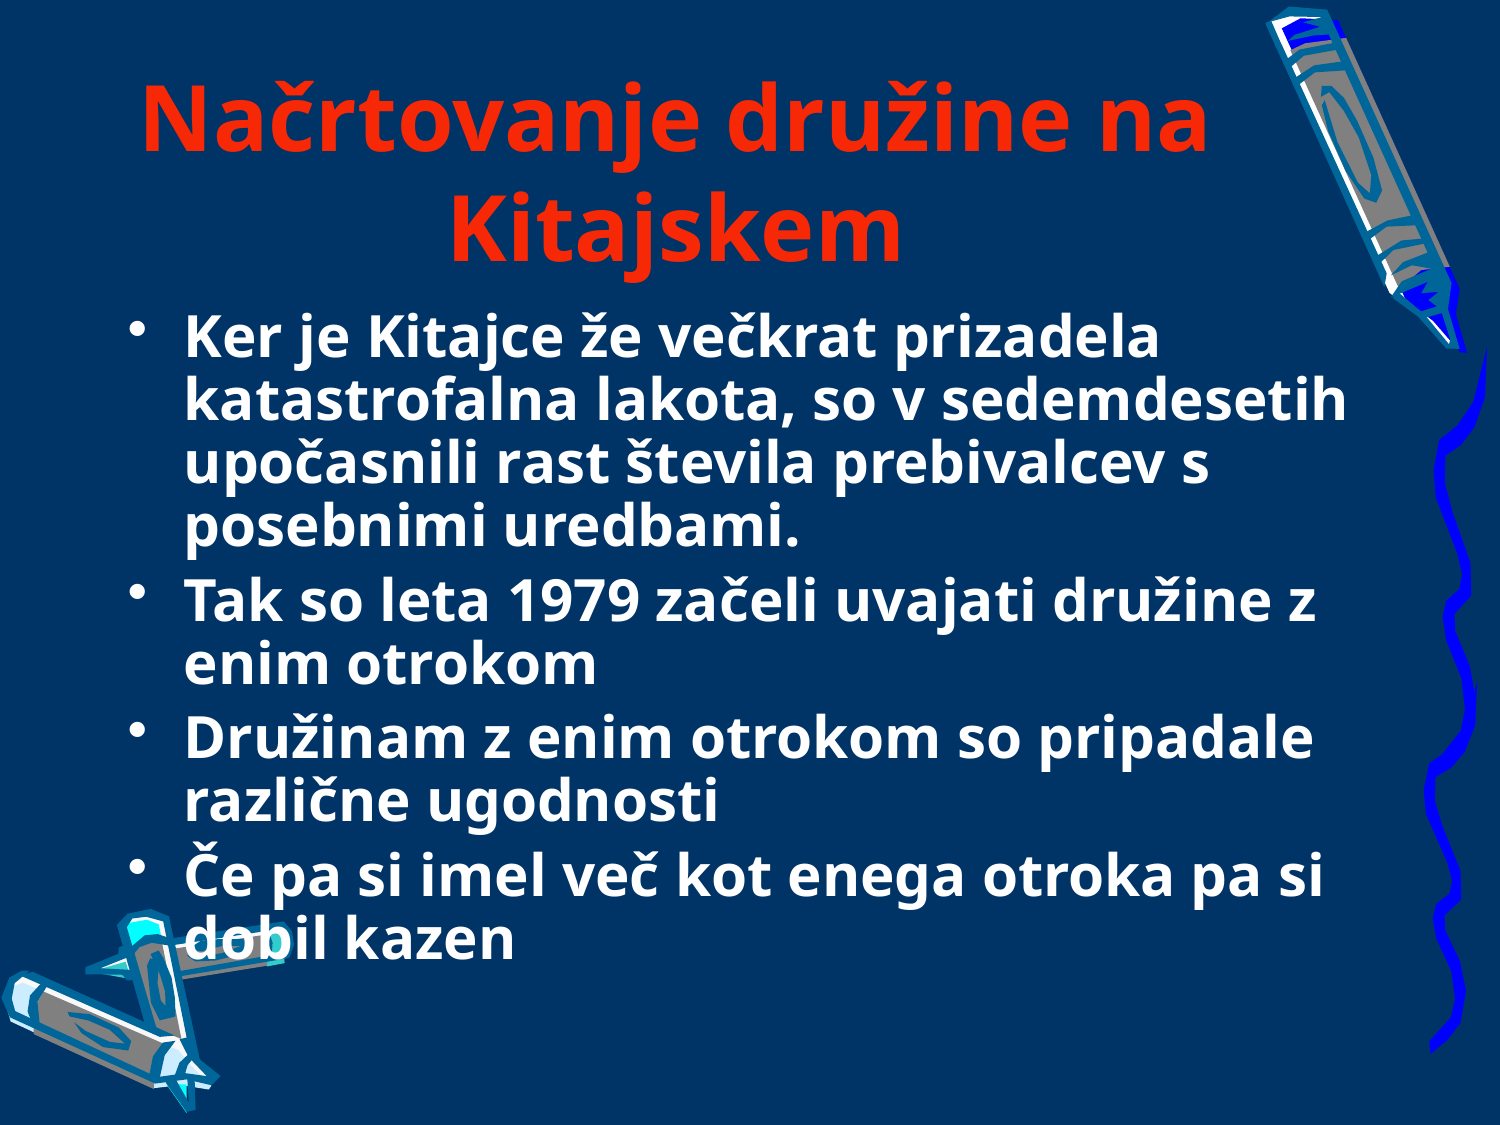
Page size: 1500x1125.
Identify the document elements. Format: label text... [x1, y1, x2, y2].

title Načrtovanje družine na Kitajskem [112, 24, 1240, 288]
list Ker je Kitajce že večkrat prizadela katastrofalna lakota, so v sedemdesetih upočasnili rast števila prebivalcev s posebnimi uredbami. Tak so leta 1979 začeli uvajati družine z enim otrokom Družinam z enim otrokom so pripadale različne ugodnosti Če pa si imel več kot enega otroka pa si dobil kazen [112, 299, 1375, 900]
